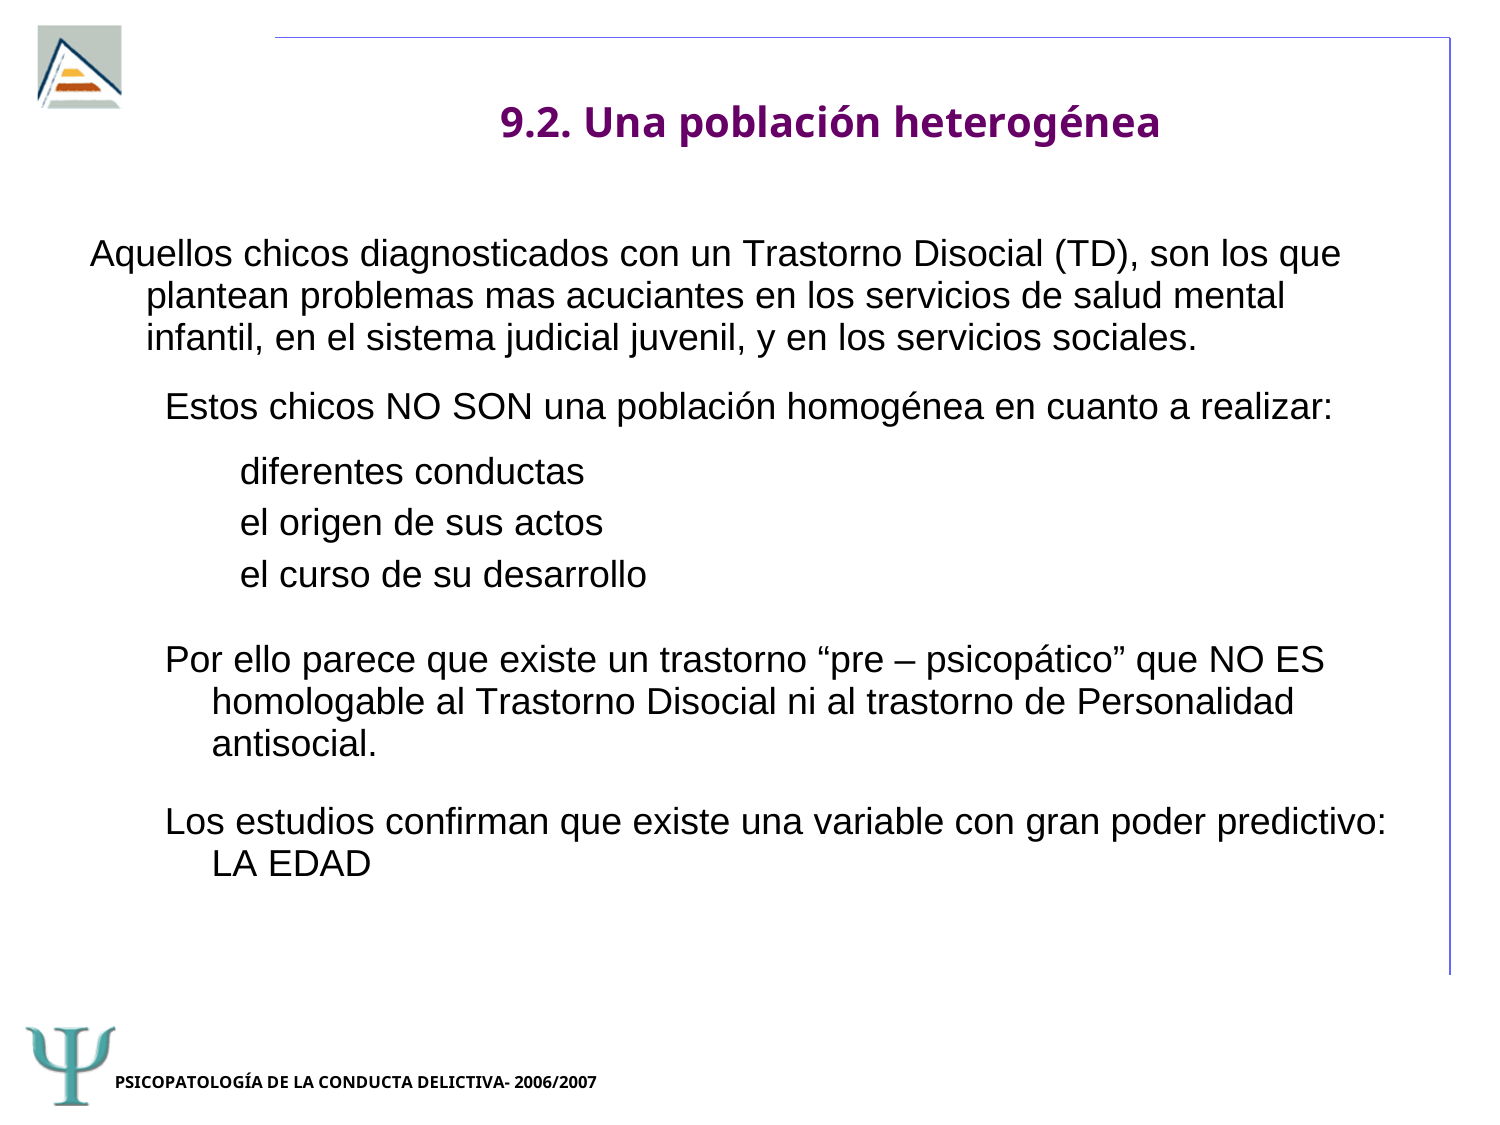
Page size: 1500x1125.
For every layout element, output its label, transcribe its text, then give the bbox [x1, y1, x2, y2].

list Aquellos chicos diagnosticados con un Trastorno Disocial (TD), son los que plantean problemas mas acuciantes en los servicios de salud mental infantil, en el sistema judicial juvenil, y en los servicios sociales. Estos chicos NO SON una población homogénea en cuanto a realizar: diferentes conductas el origen de sus actos el curso de su desarrollo Por ello parece que existe un trastorno “pre – psicopático” que NO ES homologable al Trastorno Disocial ni al trastorno de Personalidad antisocial. Los estudios confirman que existe una variable con gran poder predictivo: LA EDAD [75, 224, 1426, 1125]
picture [37, 24, 122, 109]
title 9.2. Una población heterogénea [262, 74, 1401, 168]
picture [24, 1024, 75, 1106]
